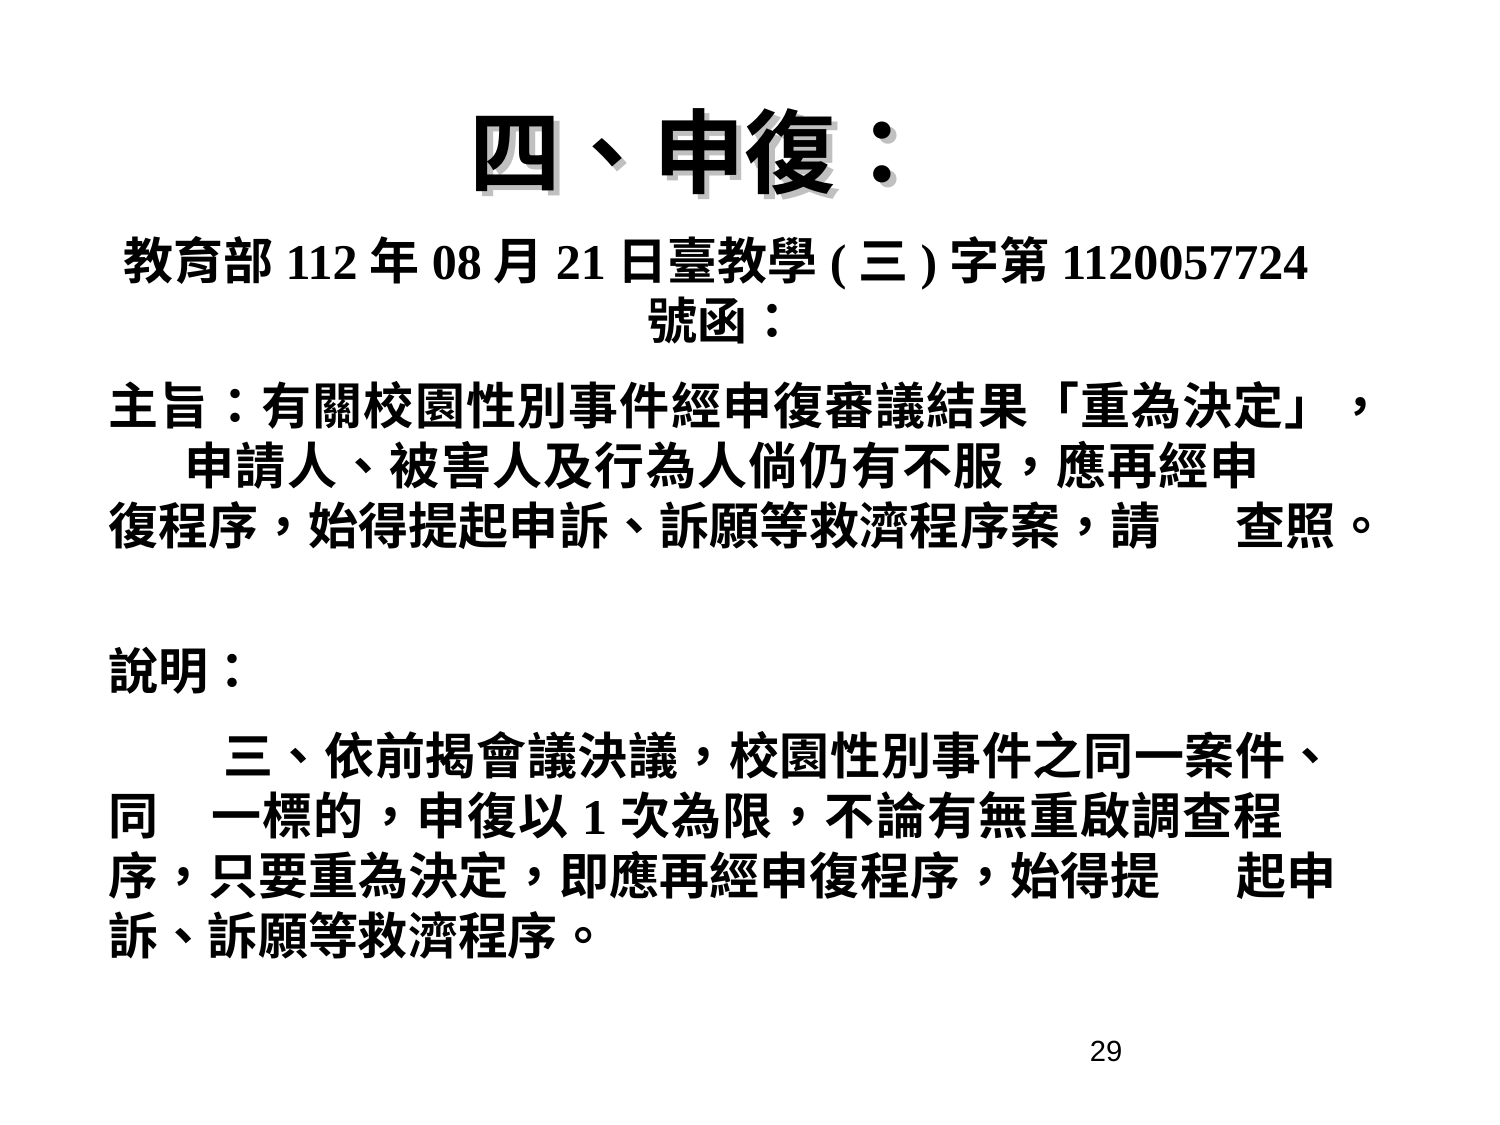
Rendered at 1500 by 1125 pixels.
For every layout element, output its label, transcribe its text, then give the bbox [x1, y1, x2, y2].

text_box [1074, 1024, 1426, 1103]
text_box 四、申復： 教育部112年08月21日臺教學(三)字第1120057724號函： 主旨：有關校園性別事件經申復審議結果「重為決定」， 申請人、被害人及行為人倘仍有不服，應再經申 復程序，始得提起申訴、訴願等救濟程序案，請 查照。 說明： 三、依前揭會議決議，校園性別事件之同一案件、同 一標的，申復以1次為限，不論有無重啟調查程 序，只要重為決定，即應再經申復程序，始得提 起申訴、訴願等救濟程序。 [93, 87, 1351, 972]
